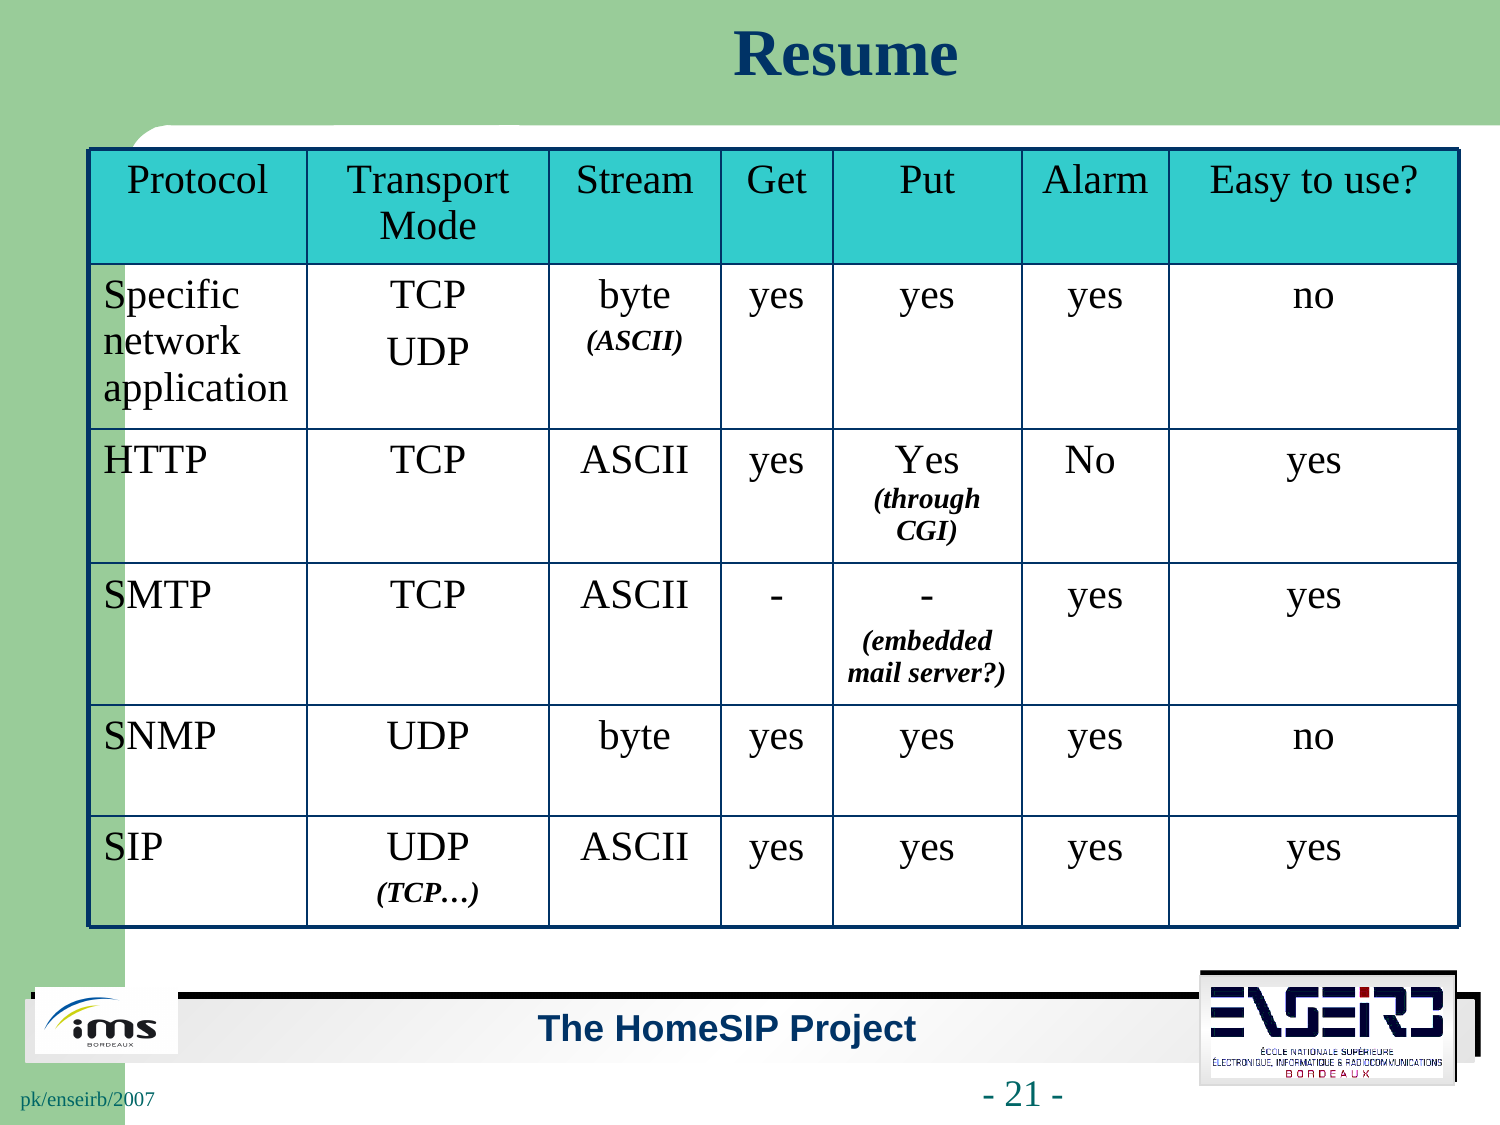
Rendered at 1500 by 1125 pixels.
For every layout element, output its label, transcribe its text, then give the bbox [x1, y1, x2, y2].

text_box UDP (TCP…) [308, 817, 548, 925]
text_box ASCII [550, 430, 720, 562]
text_box yes [722, 817, 832, 925]
text_box UDP [308, 706, 548, 815]
text_box yes [722, 706, 832, 815]
text_box byte (ASCII) [550, 265, 720, 428]
text_box ASCII [550, 564, 720, 704]
picture [35, 987, 178, 1054]
text_box yes [834, 265, 1021, 428]
text_box SIP [91, 817, 306, 925]
text_box Transport Mode [308, 151, 548, 263]
text_box no [1170, 706, 1457, 815]
text_box yes [1170, 430, 1457, 562]
text_box yes [1023, 817, 1168, 925]
text_box yes [1023, 265, 1168, 428]
text_box yes [722, 265, 832, 428]
text_box SNMP [91, 706, 306, 815]
text_box - [722, 564, 832, 704]
text_box yes [722, 430, 832, 562]
text_box yes [1023, 706, 1168, 815]
text_box TCP [308, 430, 548, 562]
text_box Get [722, 151, 832, 263]
text_box - (embedded mail server?) [834, 564, 1021, 704]
text_box SMTP [91, 564, 306, 704]
text_box TCP [308, 564, 548, 704]
text_box No [1023, 430, 1168, 562]
text_box Resume [246, 8, 1447, 99]
text_box Alarm [1023, 151, 1168, 263]
text_box Easy to use? [1170, 151, 1457, 263]
text_box HTTP [91, 430, 306, 562]
text_box yes [834, 706, 1021, 815]
text_box Yes (through CGI) [834, 430, 1021, 562]
text_box Protocol [91, 151, 306, 263]
text_box ASCII [550, 817, 720, 925]
text_box TCP UDP [308, 265, 548, 428]
picture [1211, 987, 1443, 1078]
text_box no [1170, 265, 1457, 428]
text_box byte [550, 706, 720, 815]
text_box yes [1023, 564, 1168, 704]
text_box yes [1170, 564, 1457, 704]
text_box yes [1170, 817, 1457, 925]
text_box Put [834, 151, 1021, 263]
text_box yes [834, 817, 1021, 925]
text_box Specific network application [91, 265, 306, 428]
text_box Stream [550, 151, 720, 263]
